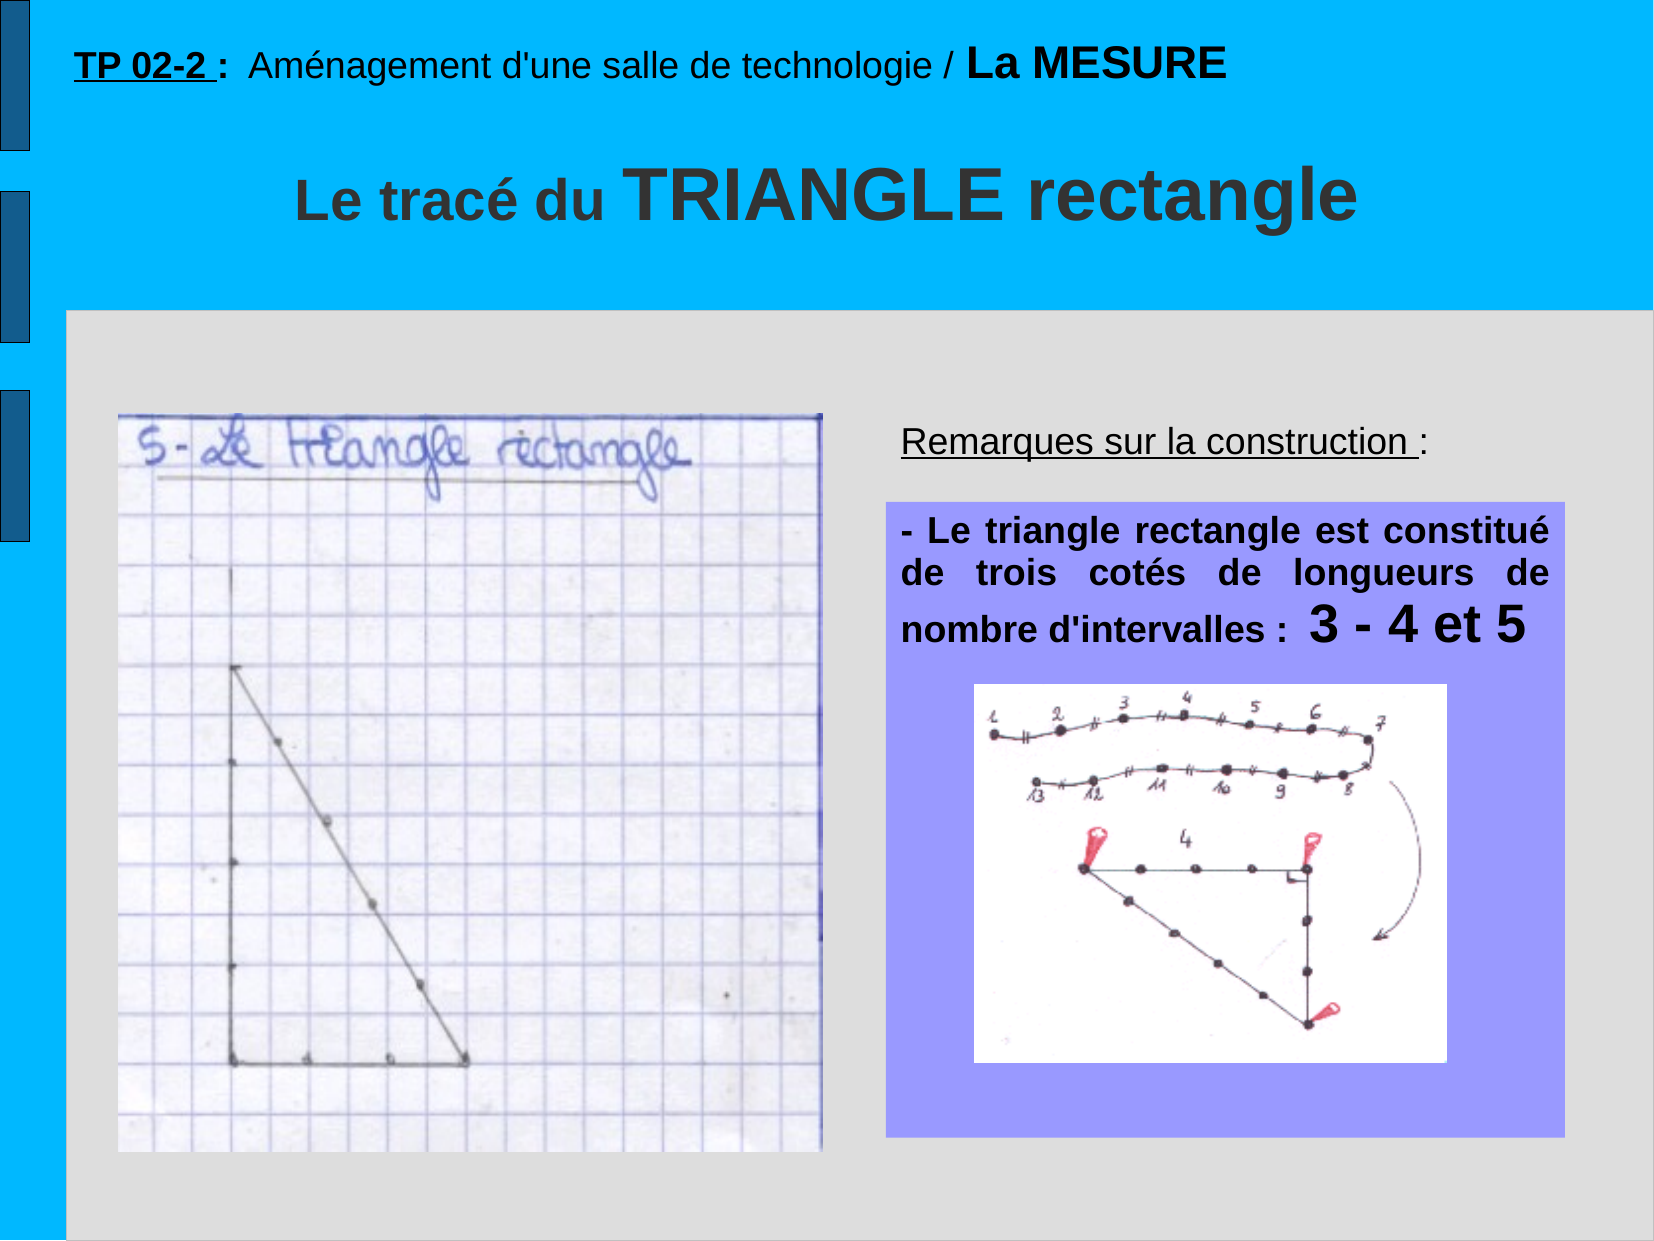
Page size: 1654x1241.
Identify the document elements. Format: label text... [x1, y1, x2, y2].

picture [118, 413, 823, 1152]
picture [974, 684, 1447, 1063]
text_box Remarques sur la construction : [885, 413, 1506, 471]
text_box - Le triangle rectangle est constitué de trois cotés de longueurs de nombre d'intervalles : 3 - 4 et 5 [885, 501, 1565, 1138]
text_box TP 02-2 : Aménagement d'une salle de technologie / La MESURE [59, 29, 1244, 97]
title Le tracé du TRIANGLE rectangle [121, 91, 1534, 299]
